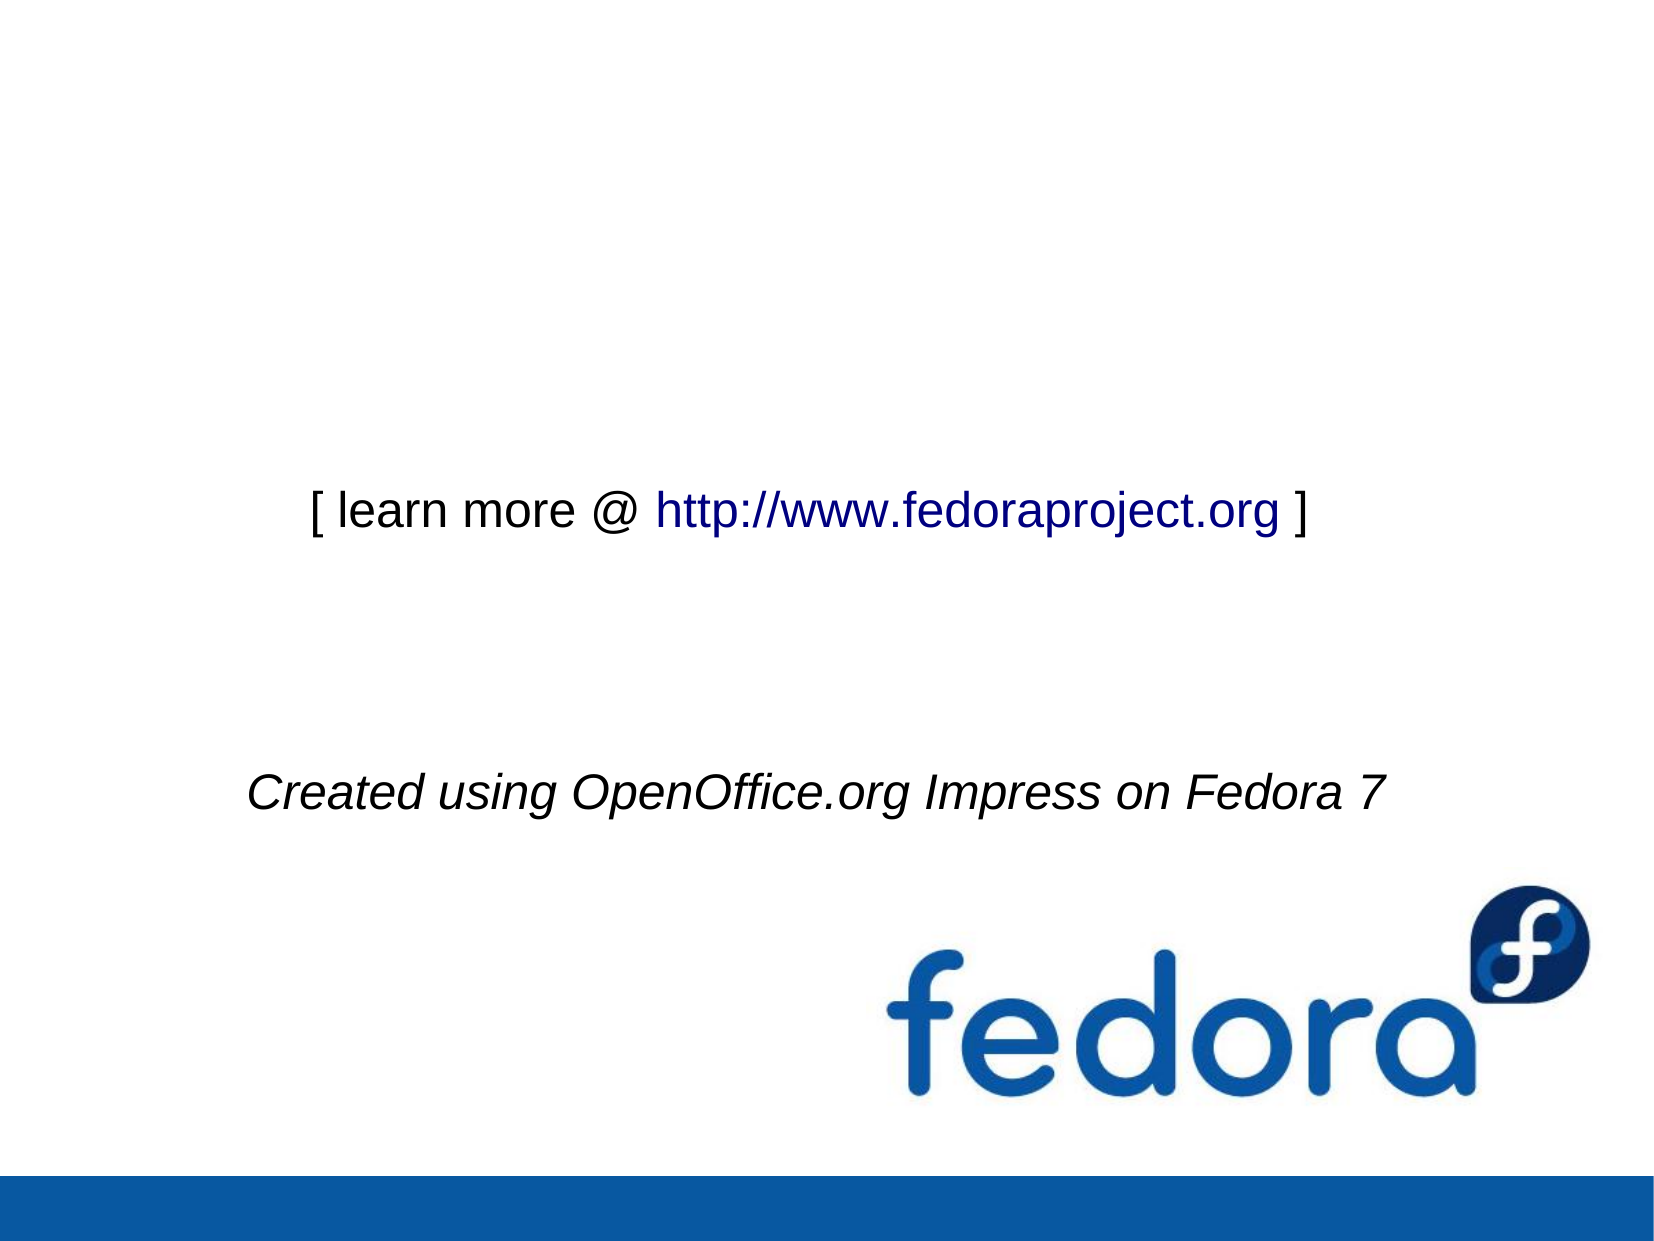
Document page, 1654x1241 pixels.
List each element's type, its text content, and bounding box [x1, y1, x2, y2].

text_box [ learn more @ http://www.fedoraproject.org ] [309, 482, 1309, 539]
picture [866, 867, 1603, 1118]
picture [0, 1176, 1654, 1241]
text_box Created using OpenOffice.org Impress on Fedora 7 [246, 763, 1393, 820]
